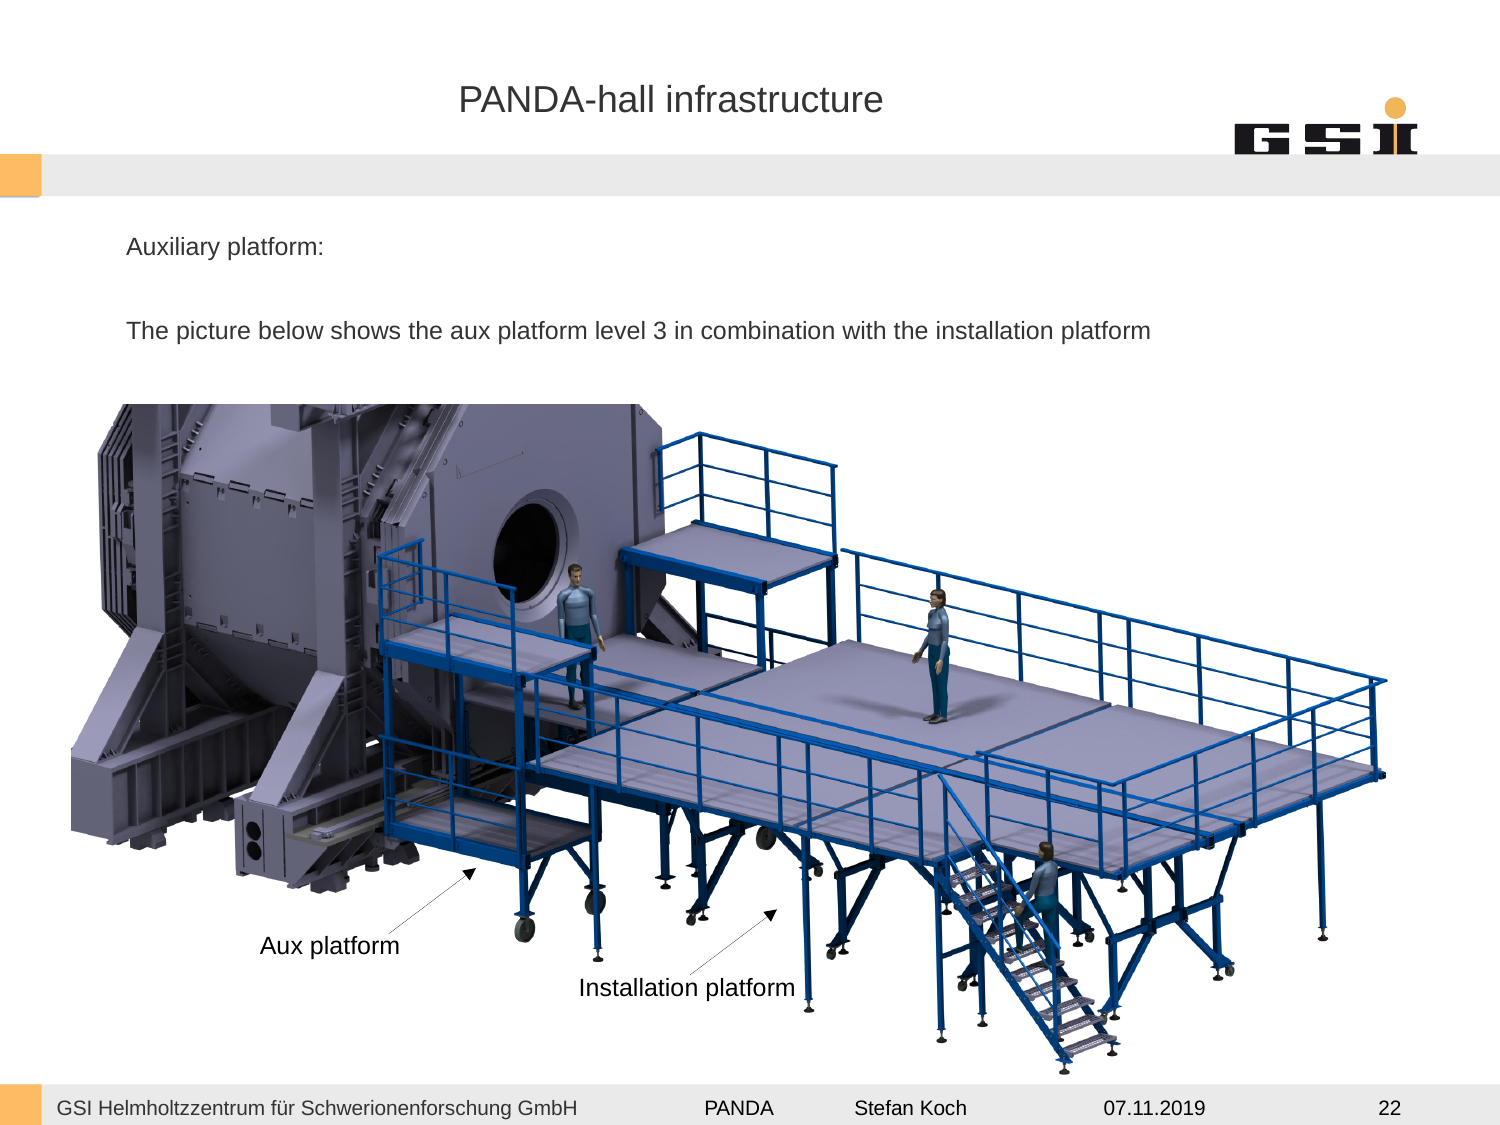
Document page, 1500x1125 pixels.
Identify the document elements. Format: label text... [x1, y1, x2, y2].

text_box PANDA-hall infrastructure [160, 67, 1200, 128]
picture [1233, 95, 1419, 154]
text_box Aux platform [245, 922, 513, 968]
text_box Installation platform [563, 963, 832, 1009]
picture [71, 404, 1396, 1076]
text_box Auxiliary platform: The picture below shows the aux platform level 3 in combination with the installation platform [111, 224, 1417, 408]
